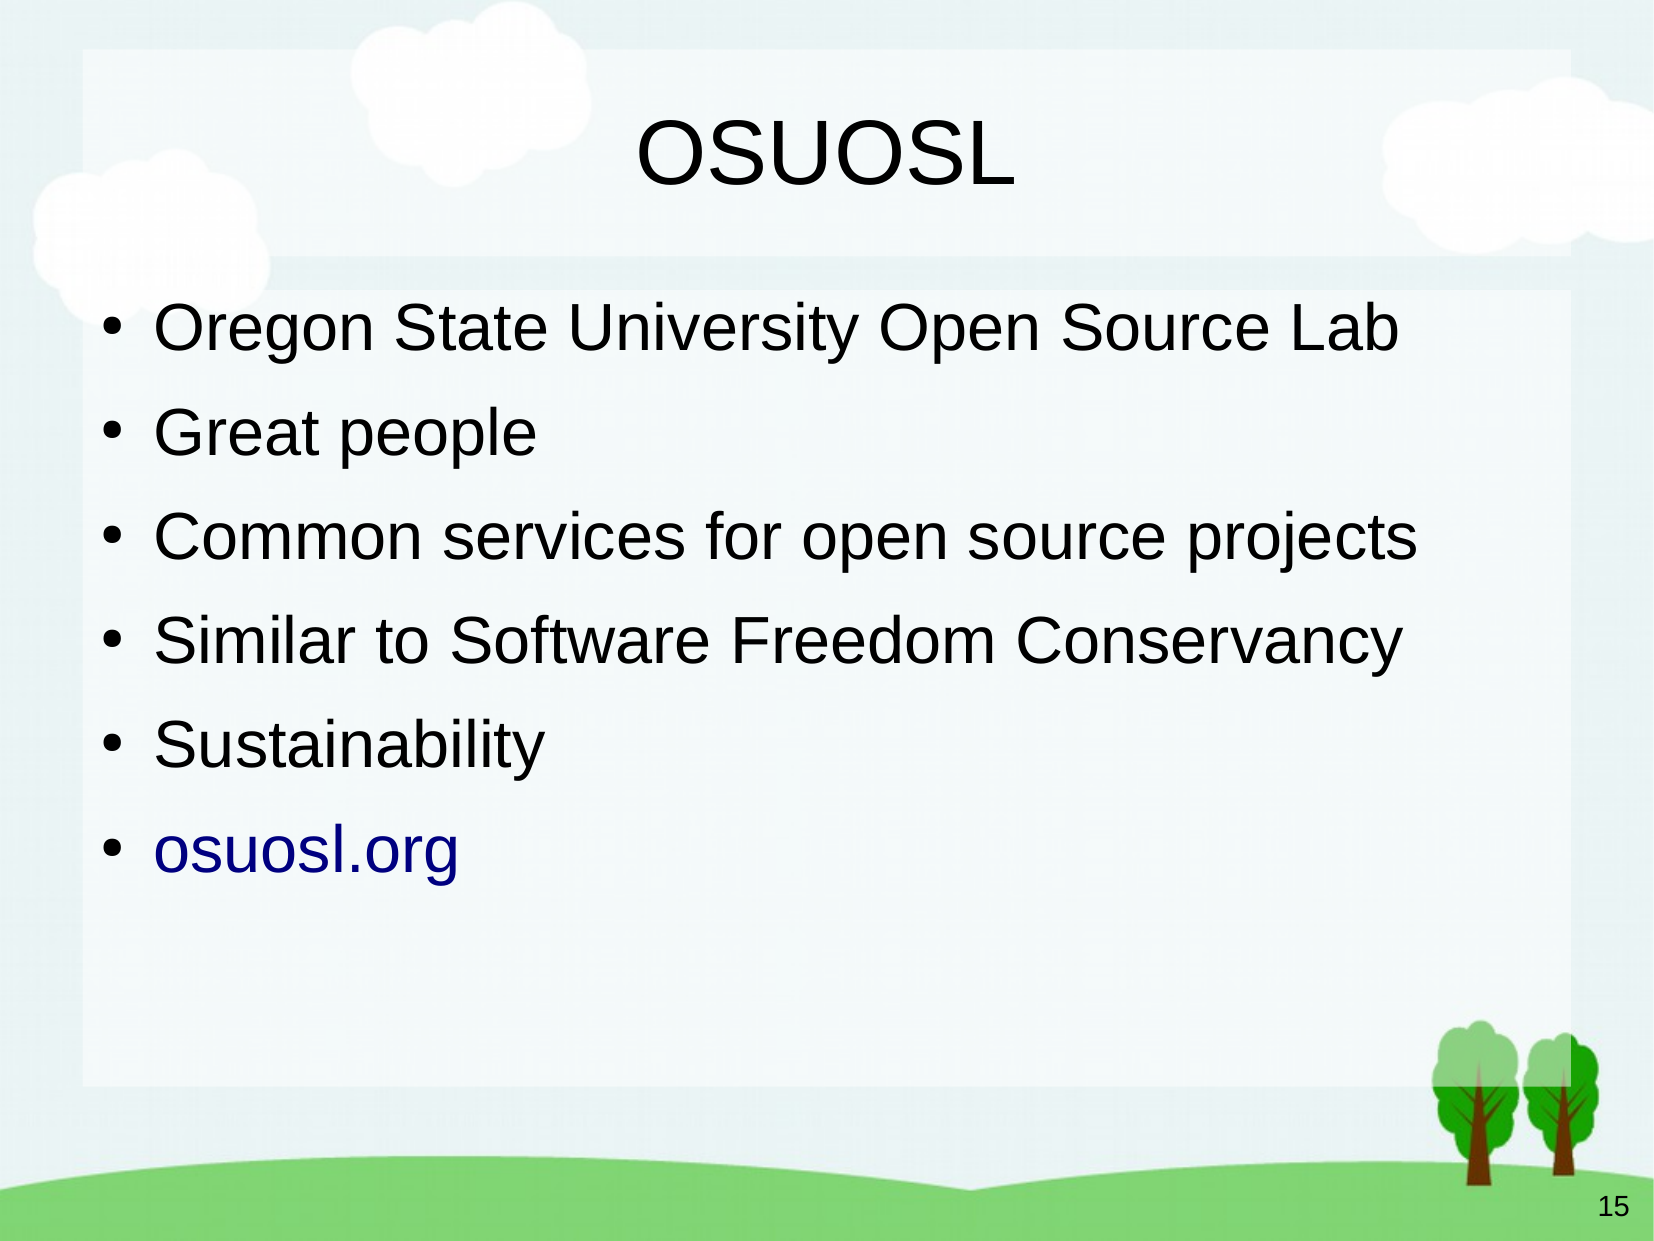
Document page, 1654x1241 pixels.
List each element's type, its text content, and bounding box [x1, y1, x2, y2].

title OSUOSL [82, 49, 1571, 257]
picture [0, 0, 1654, 1241]
list Oregon State University Open Source Lab Great people Common services for open source projects Similar to Software Freedom Conservancy Sustainability osuosl.org [82, 290, 1571, 1087]
